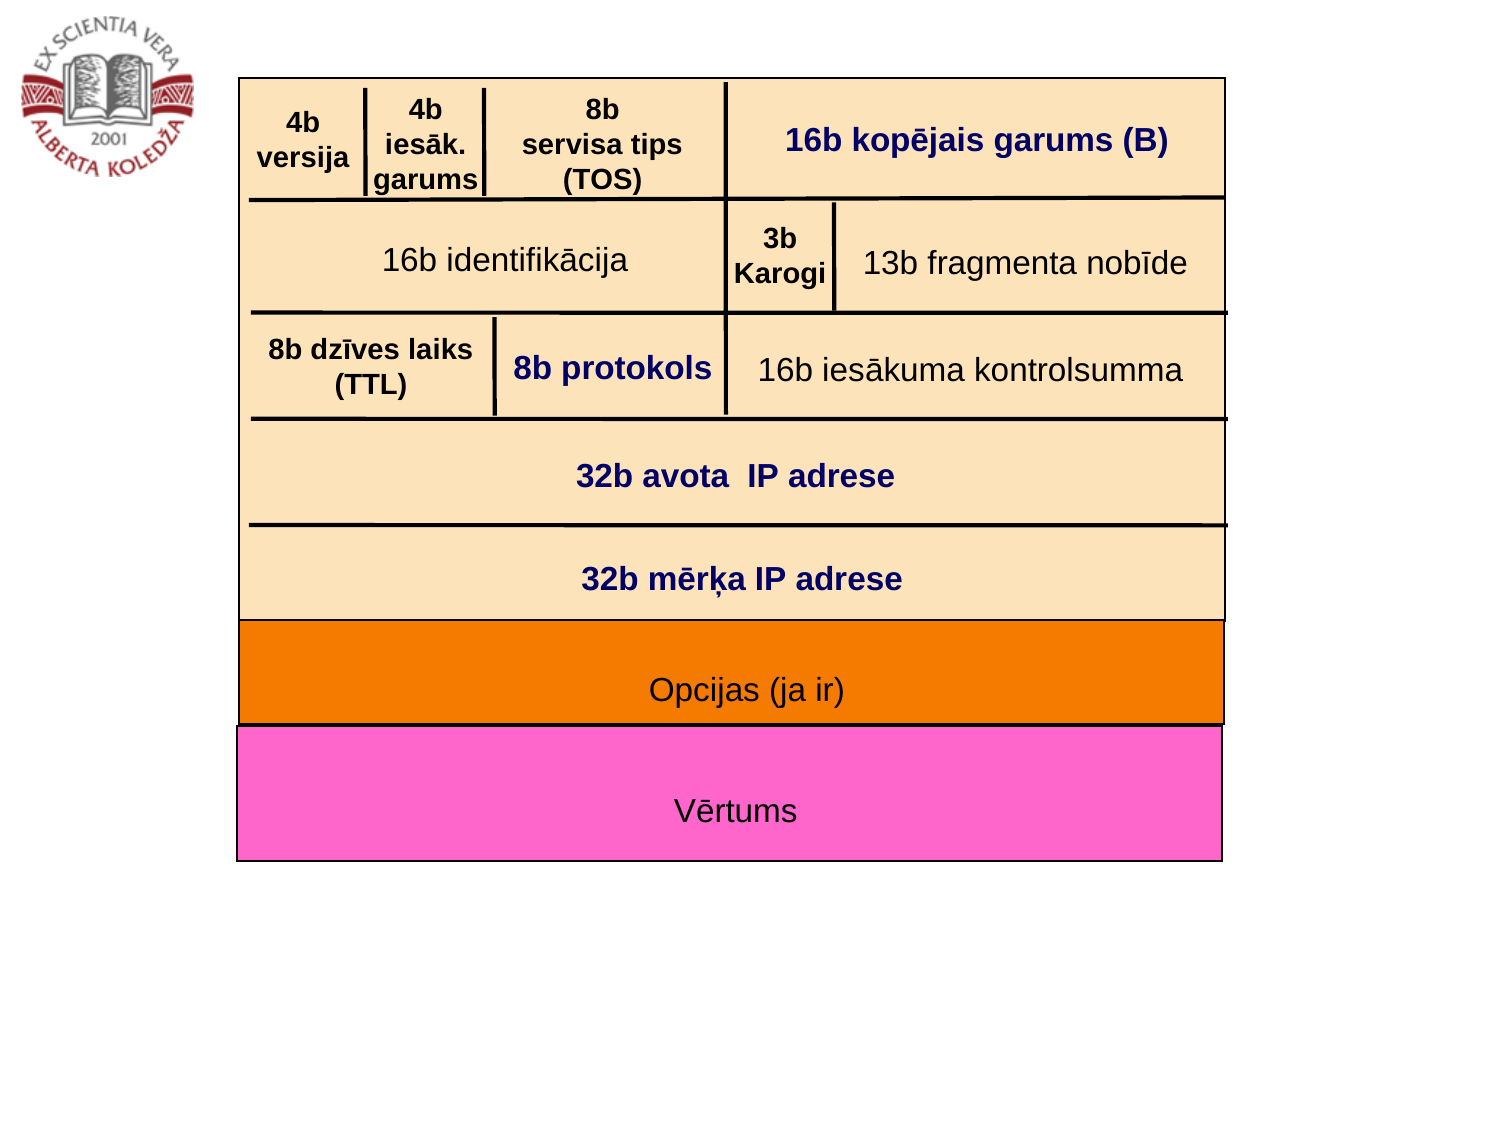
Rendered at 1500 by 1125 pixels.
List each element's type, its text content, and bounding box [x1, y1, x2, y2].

text_box 8b protokols [498, 338, 728, 394]
text_box 4b versija [241, 95, 358, 181]
text_box [728, 297, 832, 310]
text_box 16b identifikācija [367, 231, 644, 286]
text_box 32b mērķa IP adrese [566, 549, 919, 605]
text_box 16b iesākuma kontrolsumma [742, 341, 1199, 396]
text_box 3b Karogi [719, 212, 842, 297]
text_box 13b fragmenta nobīde [848, 233, 1204, 289]
text_box [239, 77, 1225, 724]
text_box Vērtums [659, 782, 813, 837]
picture [21, 16, 194, 177]
text_box 16b kopējais garums (B) [770, 111, 1185, 166]
text_box 4b iesāk. garums [358, 83, 494, 203]
text_box 32b avota IP adrese [561, 446, 911, 502]
text_box Opcijas (ja ir) [634, 661, 861, 716]
text_box [237, 725, 1222, 861]
text_box 8b dzīves laiks (TTL) [253, 322, 489, 408]
text_box 8b servisa tips (TOS) [507, 83, 699, 203]
text_box [728, 200, 1225, 310]
